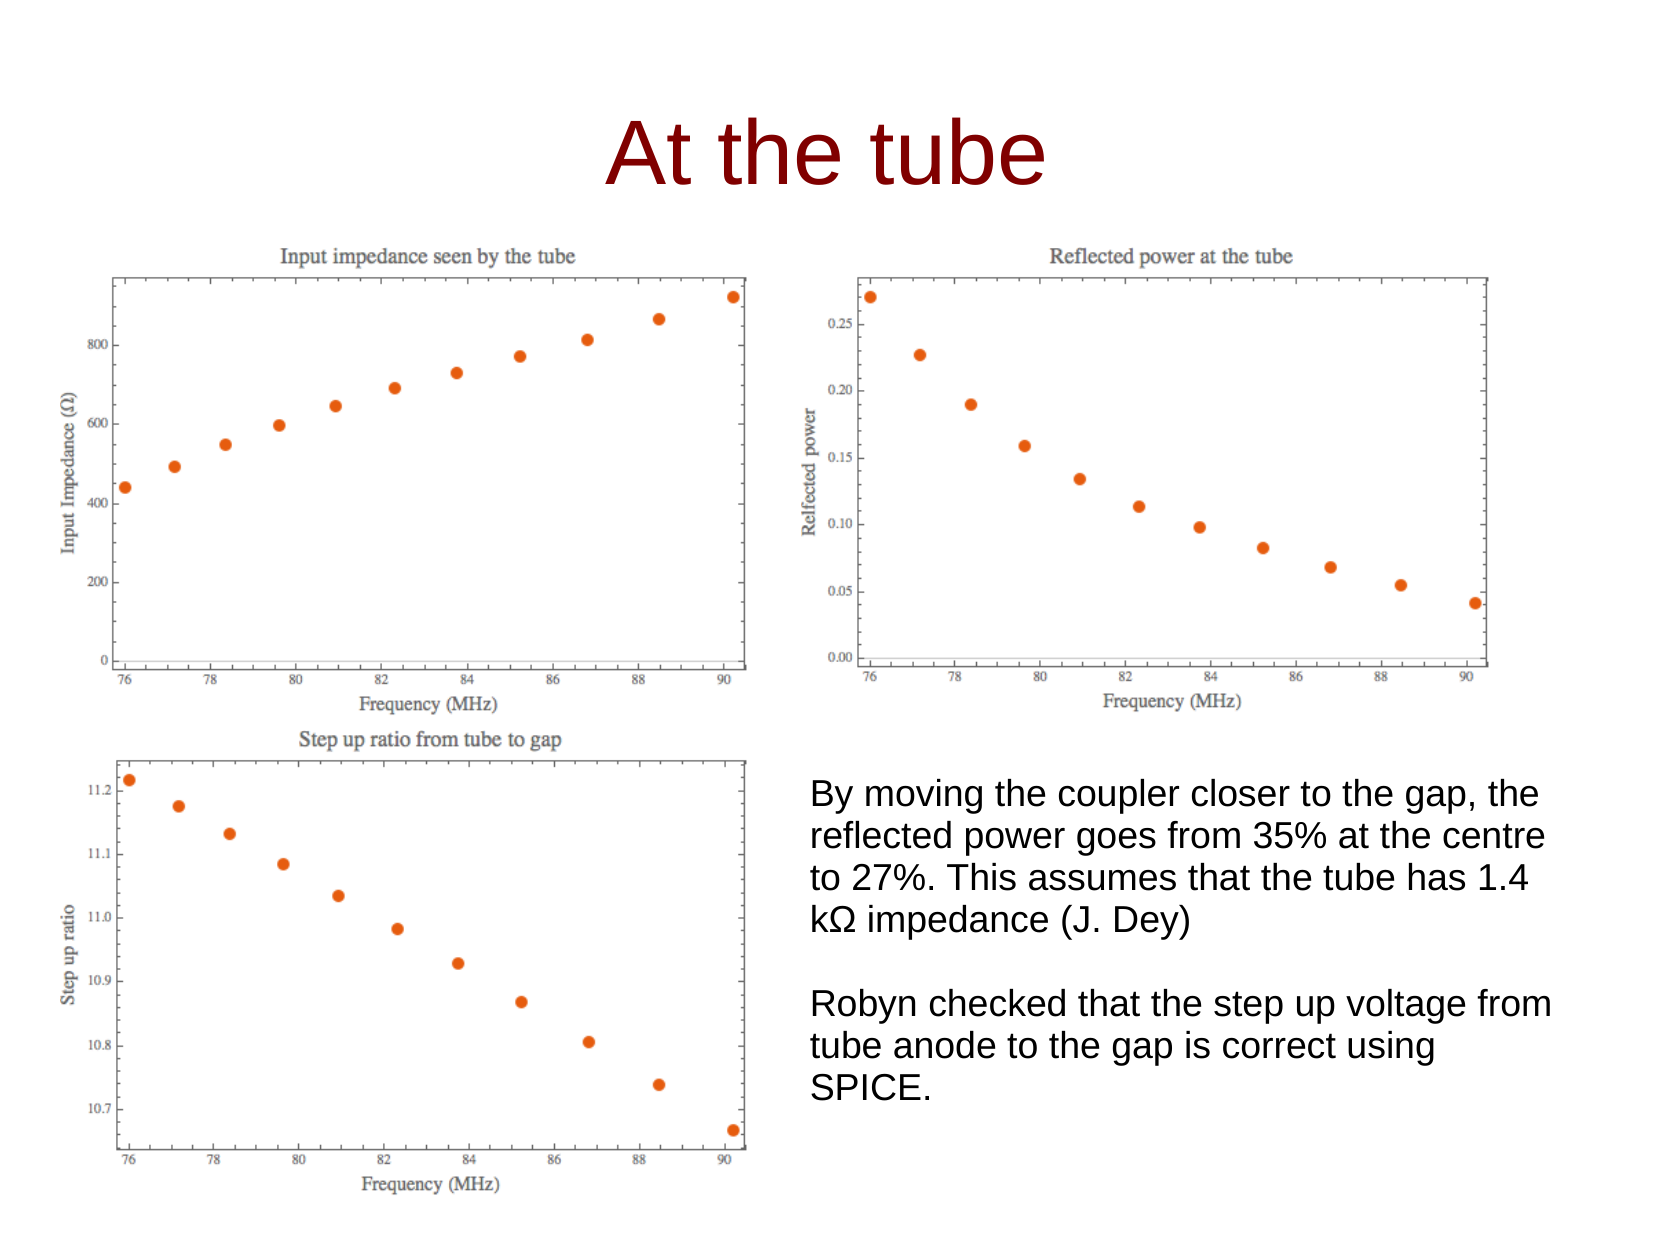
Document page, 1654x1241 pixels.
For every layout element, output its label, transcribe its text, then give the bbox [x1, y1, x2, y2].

picture [801, 247, 1490, 713]
picture [60, 247, 748, 716]
title At the tube [82, 49, 1571, 257]
text_box By moving the coupler closer to the gap, the reflected power goes from 35% at the centre to 27%. This assumes that the tube has 1.4 kΩ impedance (J. Dey) Robyn checked that the step up voltage from tube anode to the gap is correct using SPICE. [795, 765, 1583, 1112]
picture [60, 730, 748, 1196]
